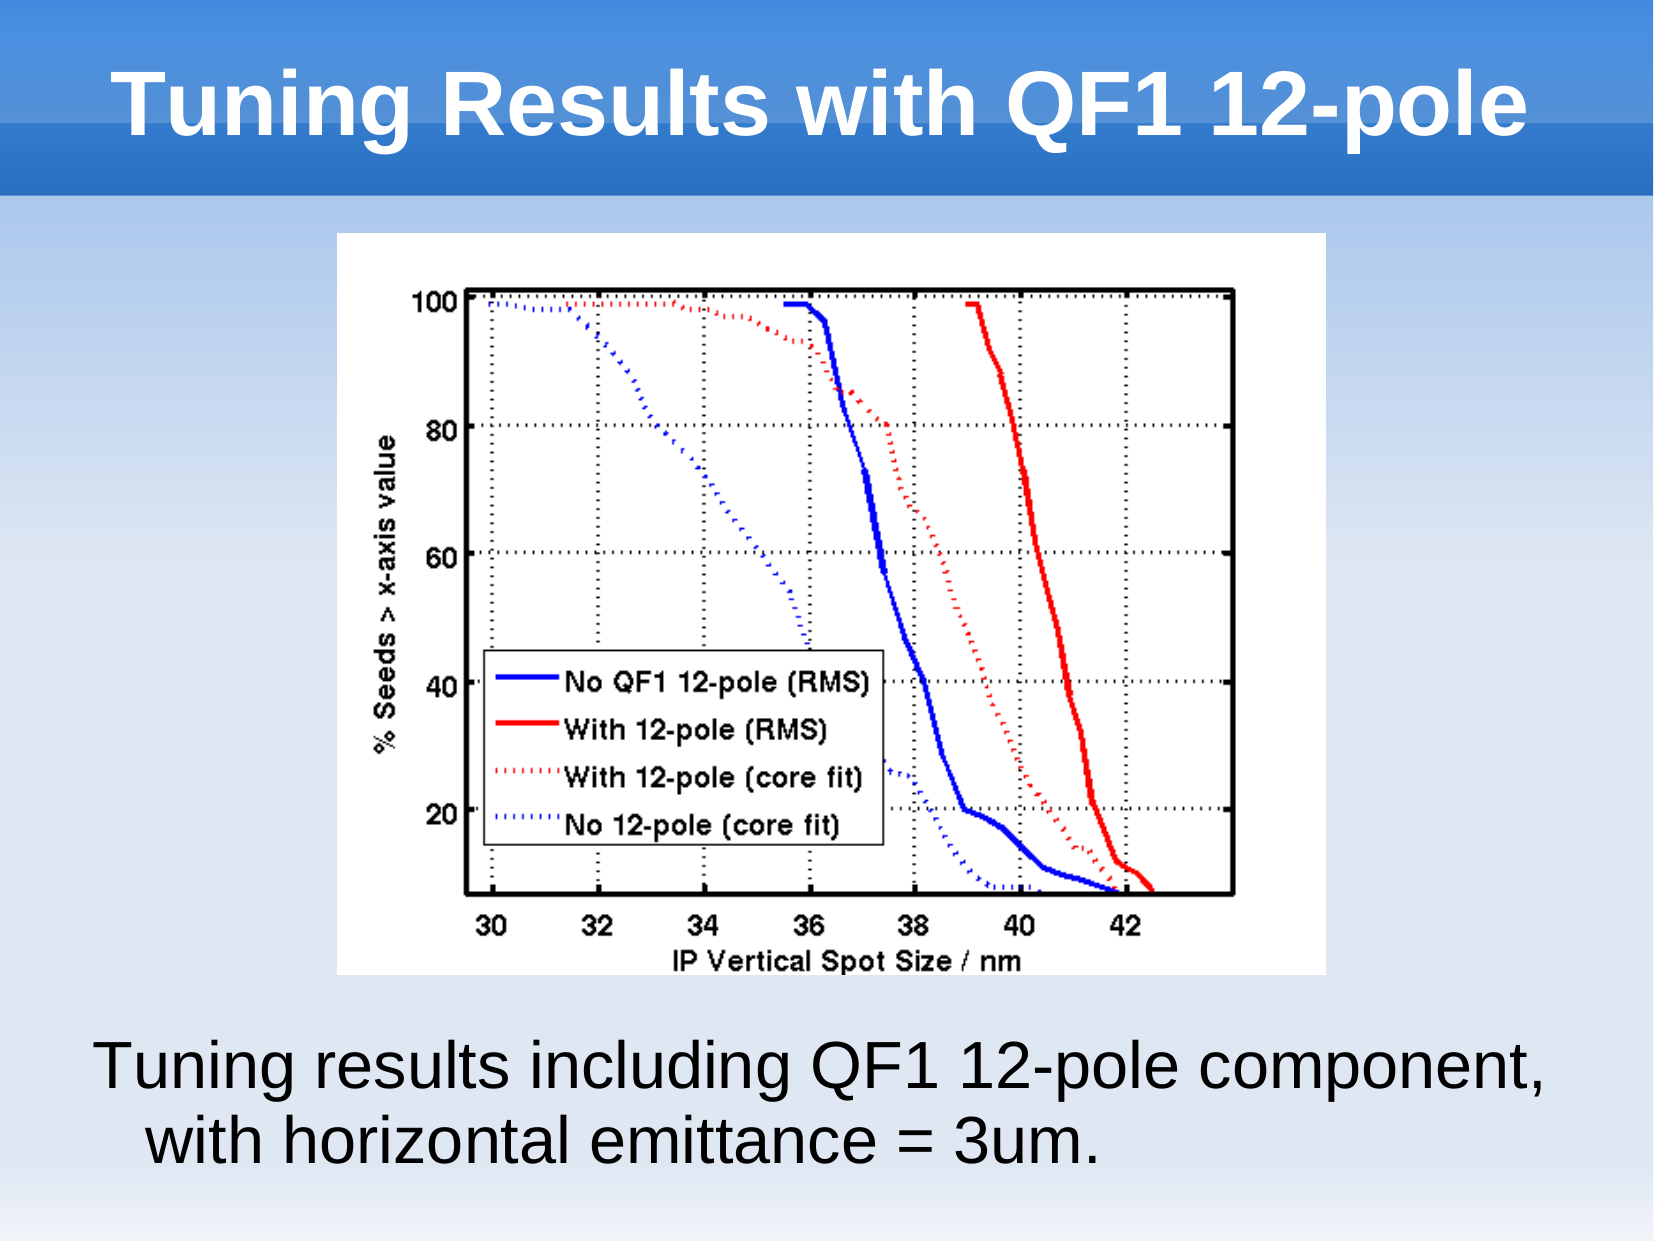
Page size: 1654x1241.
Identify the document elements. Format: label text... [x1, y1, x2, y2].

title Tuning Results with QF1 12-pole [76, 0, 1565, 208]
list Tuning results including QF1 12-pole component, with horizontal emittance = 3um. [75, 1028, 1563, 1201]
picture [0, 0, 1654, 1241]
